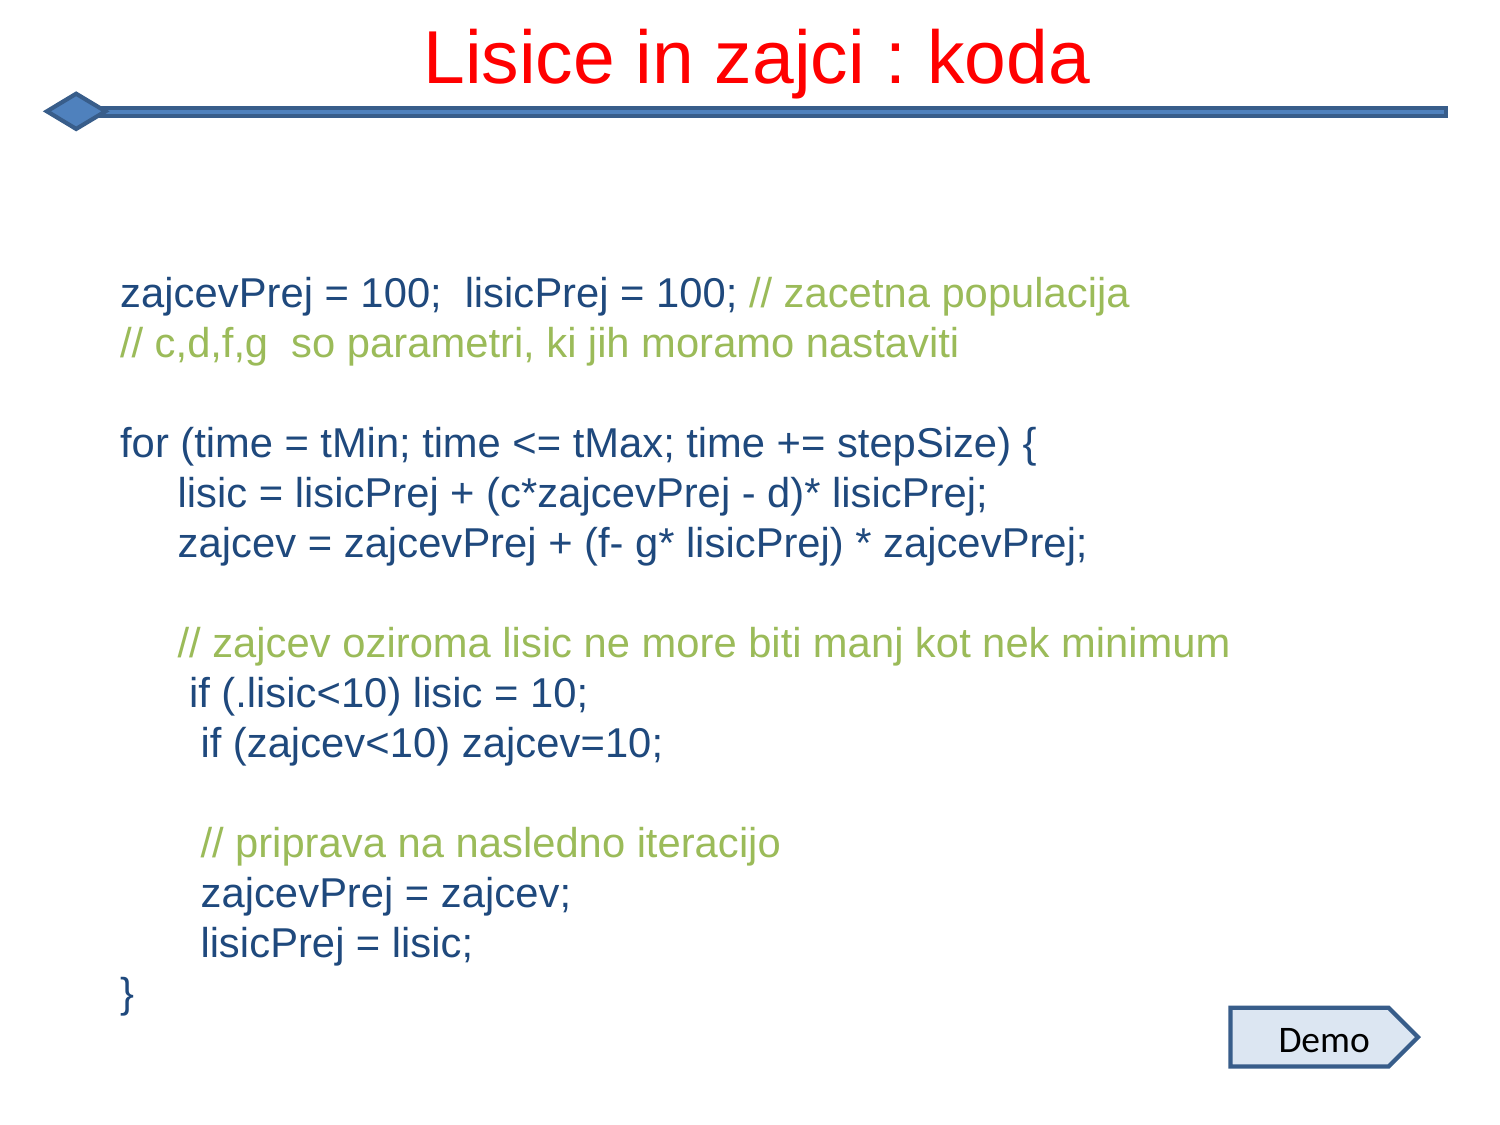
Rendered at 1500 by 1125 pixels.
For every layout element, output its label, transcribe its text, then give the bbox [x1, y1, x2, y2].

title Lisice in zajci : koda [82, 0, 1433, 108]
text_box zajcevPrej = 100; lisicPrej = 100; // zacetna populacija // c,d,f,g so parametri, ki jih moramo nastaviti for (time = tMin; time <= tMax; time += stepSize) { lisic = lisicPrej + (c*zajcevPrej - d)* lisicPrej; zajcev = zajcevPrej + (f- g* lisicPrej) * zajcevPrej; // zajcev oziroma lisic ne more biti manj kot nek minimum if (.lisic<10) lisic = 10; if (zajcev<10) zajcev=10; // priprava na nasledno iteracijo zajcevPrej = zajcev; lisicPrej = lisic; } [105, 257, 1383, 1024]
text_box Demo [1230, 1007, 1418, 1067]
